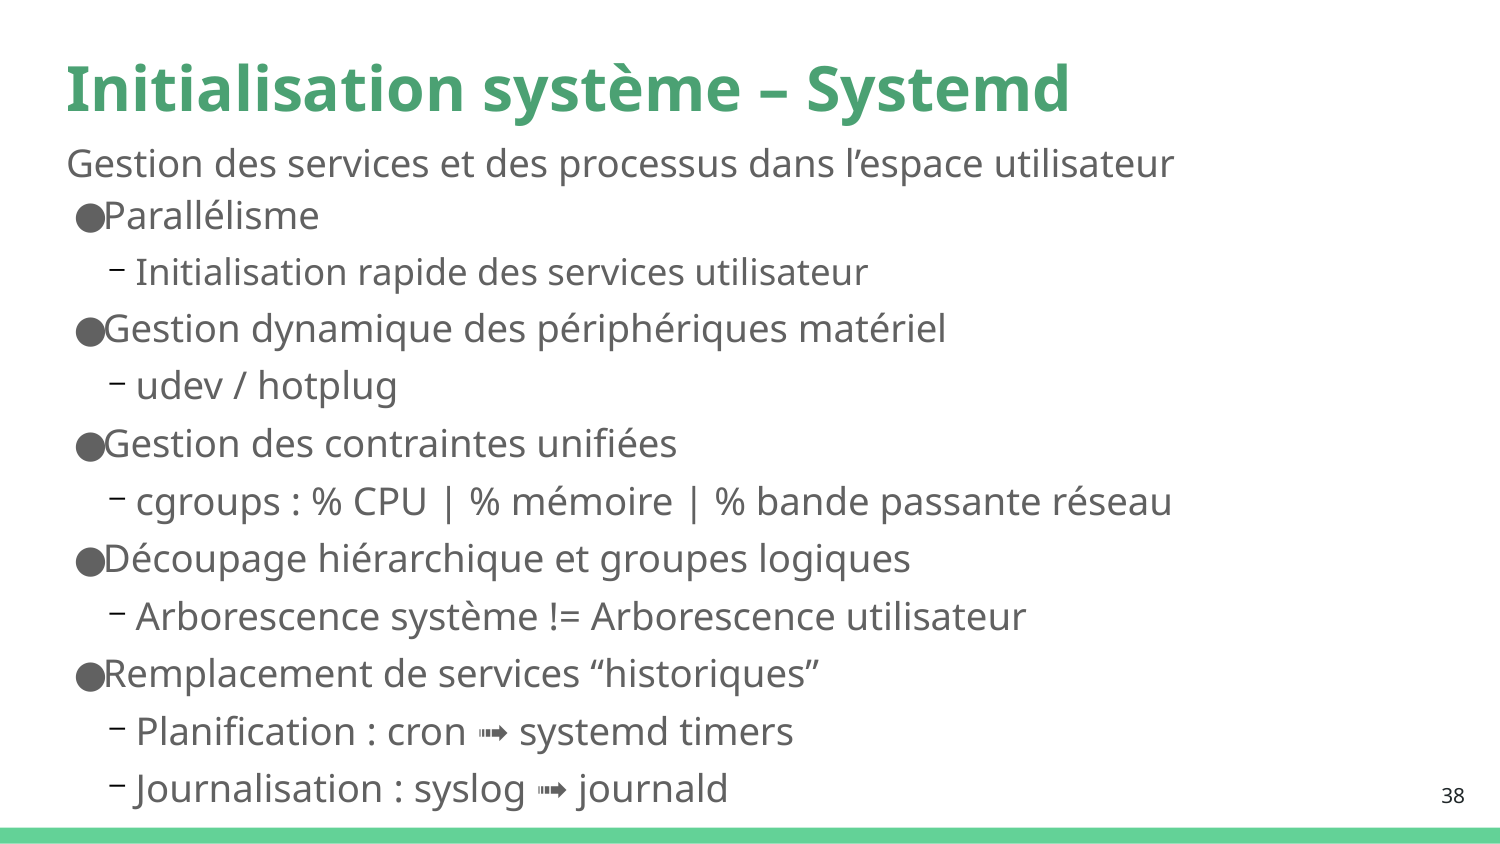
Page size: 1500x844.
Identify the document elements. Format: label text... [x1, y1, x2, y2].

list Gestion des services et des processus dans l’espace utilisateur Parallélisme Initialisation rapide des services utilisateur Gestion dynamique des périphériques matériel udev / hotplug Gestion des contraintes unifiées cgroups : % CPU | % mémoire | % bande passante réseau Découpage hiérarchique et groupes logiques Arborescence système != Arborescence utilisateur Remplacement de services “historiques” Planification : cron ➟ systemd timers Journalisation : syslog ➟ journald [51, 124, 1449, 827]
title Initialisation système – Systemd [51, 23, 1449, 117]
slide_number <numéro> [1389, 764, 1480, 830]
